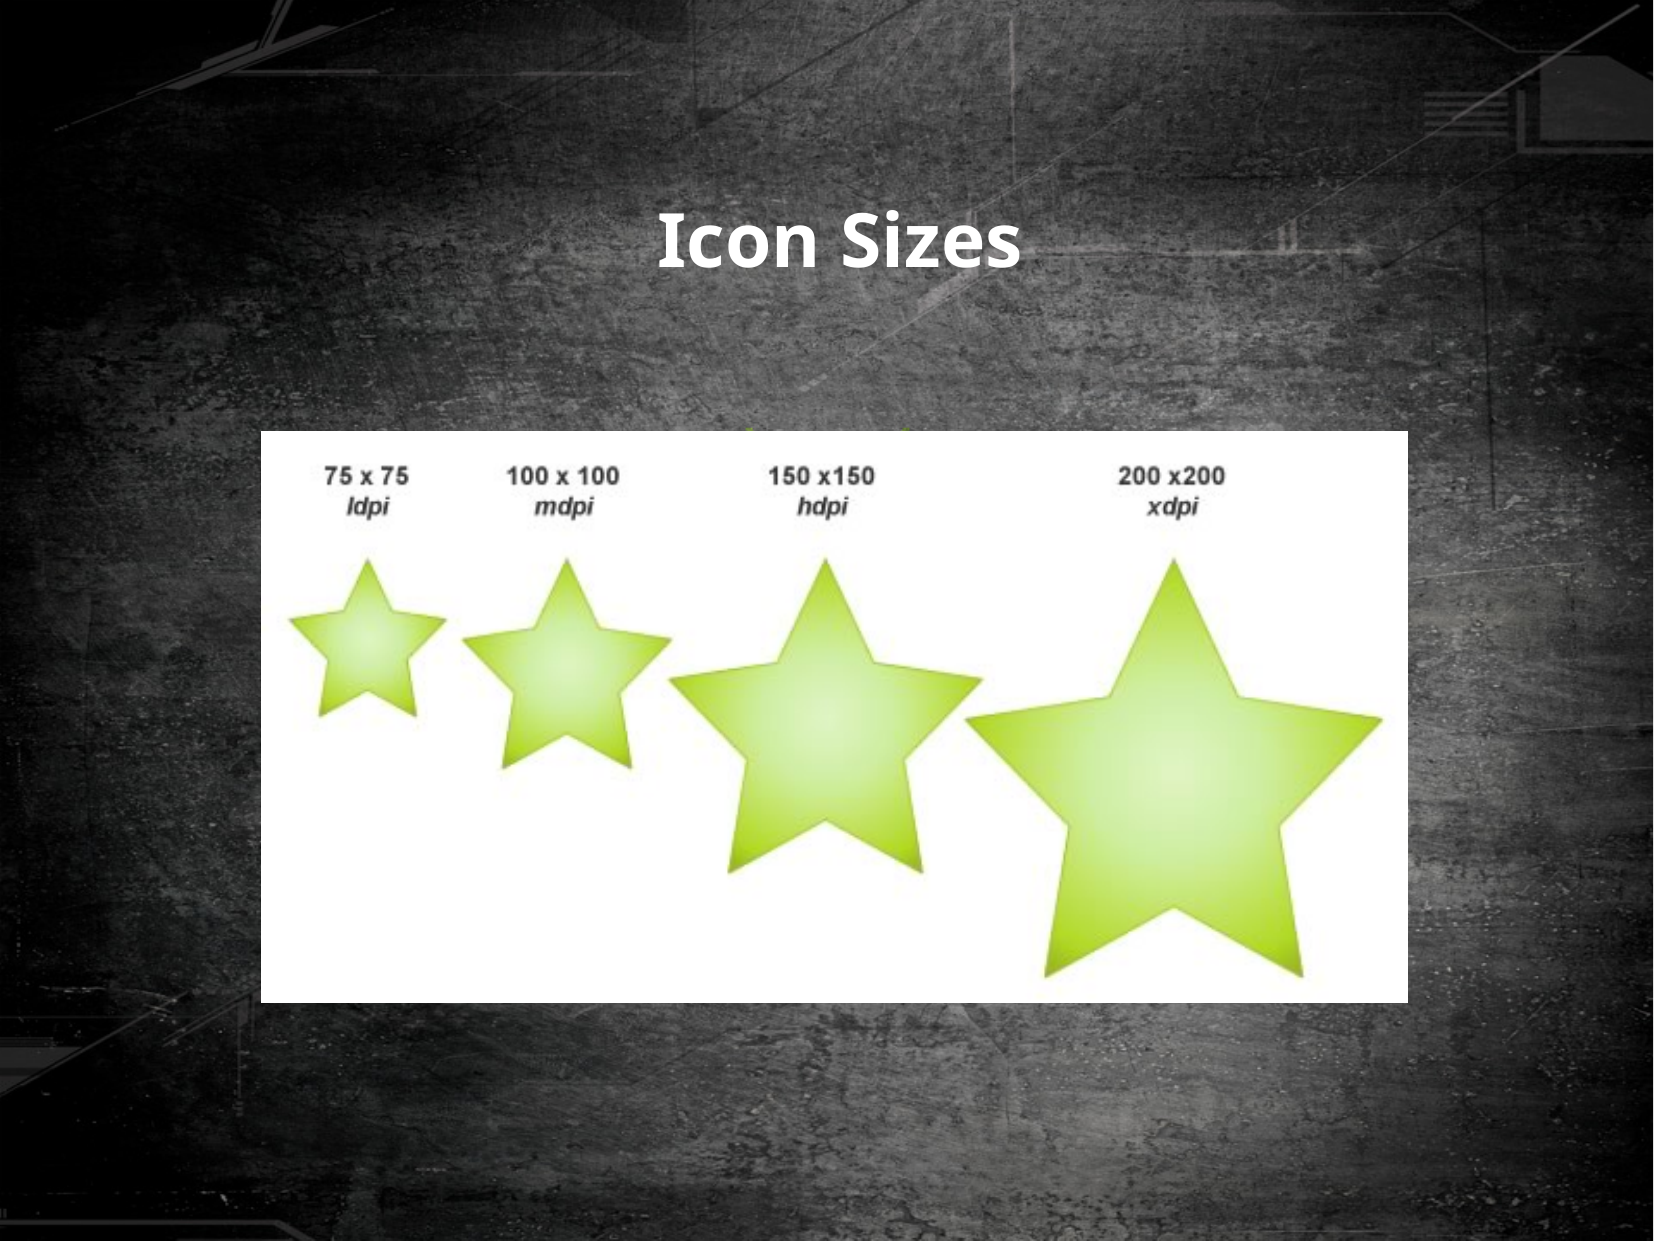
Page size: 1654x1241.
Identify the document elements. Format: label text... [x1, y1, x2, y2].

text_box Icon Sizes [180, 180, 1501, 300]
picture [0, 0, 1654, 1241]
